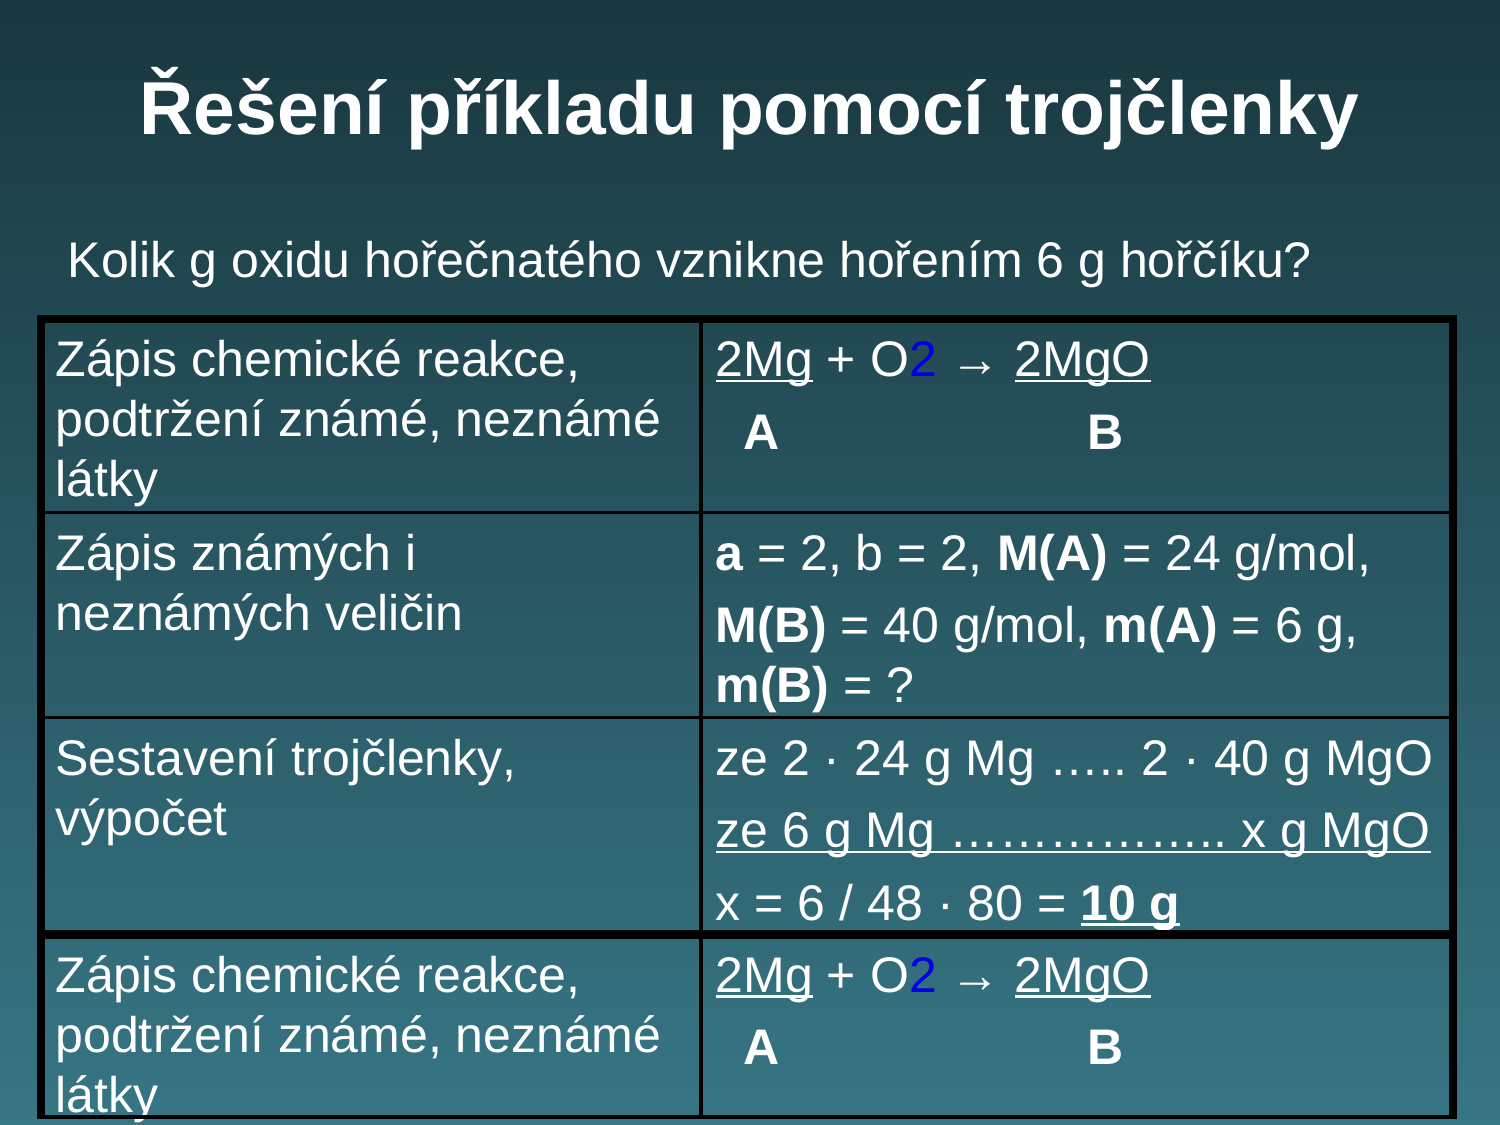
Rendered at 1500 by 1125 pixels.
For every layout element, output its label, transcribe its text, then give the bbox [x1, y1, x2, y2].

table_header Zápis chemické reakce, podtržení známé, neznámé látky [45, 323, 699, 511]
table_cell a = 2, b = 2, M(A) = 24 g/mol, M(B) = 40 g/mol, m(A) = 6 g, m(B) = ? [703, 514, 1449, 716]
table_cell Sestavení trojčlenky, výpočet [45, 719, 699, 930]
table_cell 2Mg + O2 → 2MgO A B [703, 939, 1449, 1115]
table_cell ze 2 · 24 g Mg ….. 2 · 40 g MgO ze 6 g Mg …………….. x g MgO x = 6 / 48 · 80 = 10 g [703, 719, 1449, 930]
title Řešení příkladu pomocí trojčlenky [75, 45, 1426, 173]
table_cell Zápis chemické reakce, podtržení známé, neznámé látky [45, 939, 699, 1115]
table_header 2Mg + O2 → 2MgO A B [703, 323, 1449, 511]
table_cell Zápis známých i neznámých veličin [45, 514, 699, 716]
text_box Kolik g oxidu hořečnatého vznikne hořením 6 g hořčíku? [53, 219, 1427, 296]
